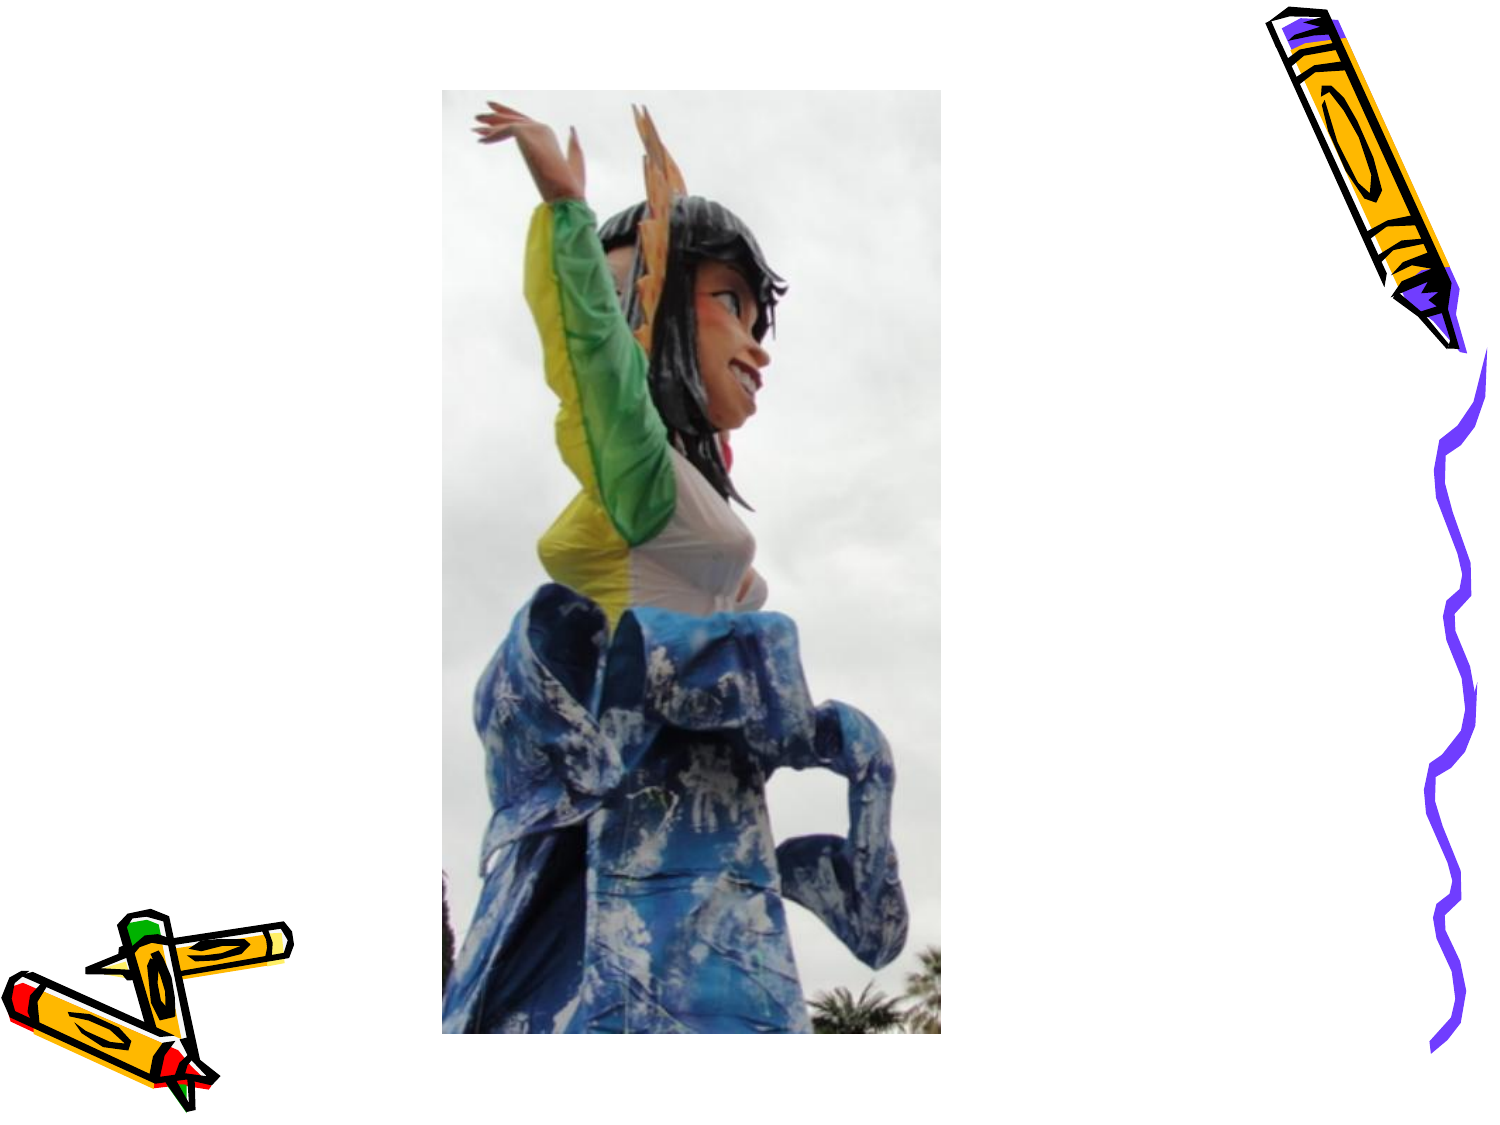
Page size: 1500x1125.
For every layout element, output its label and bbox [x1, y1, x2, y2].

picture [442, 90, 941, 1034]
